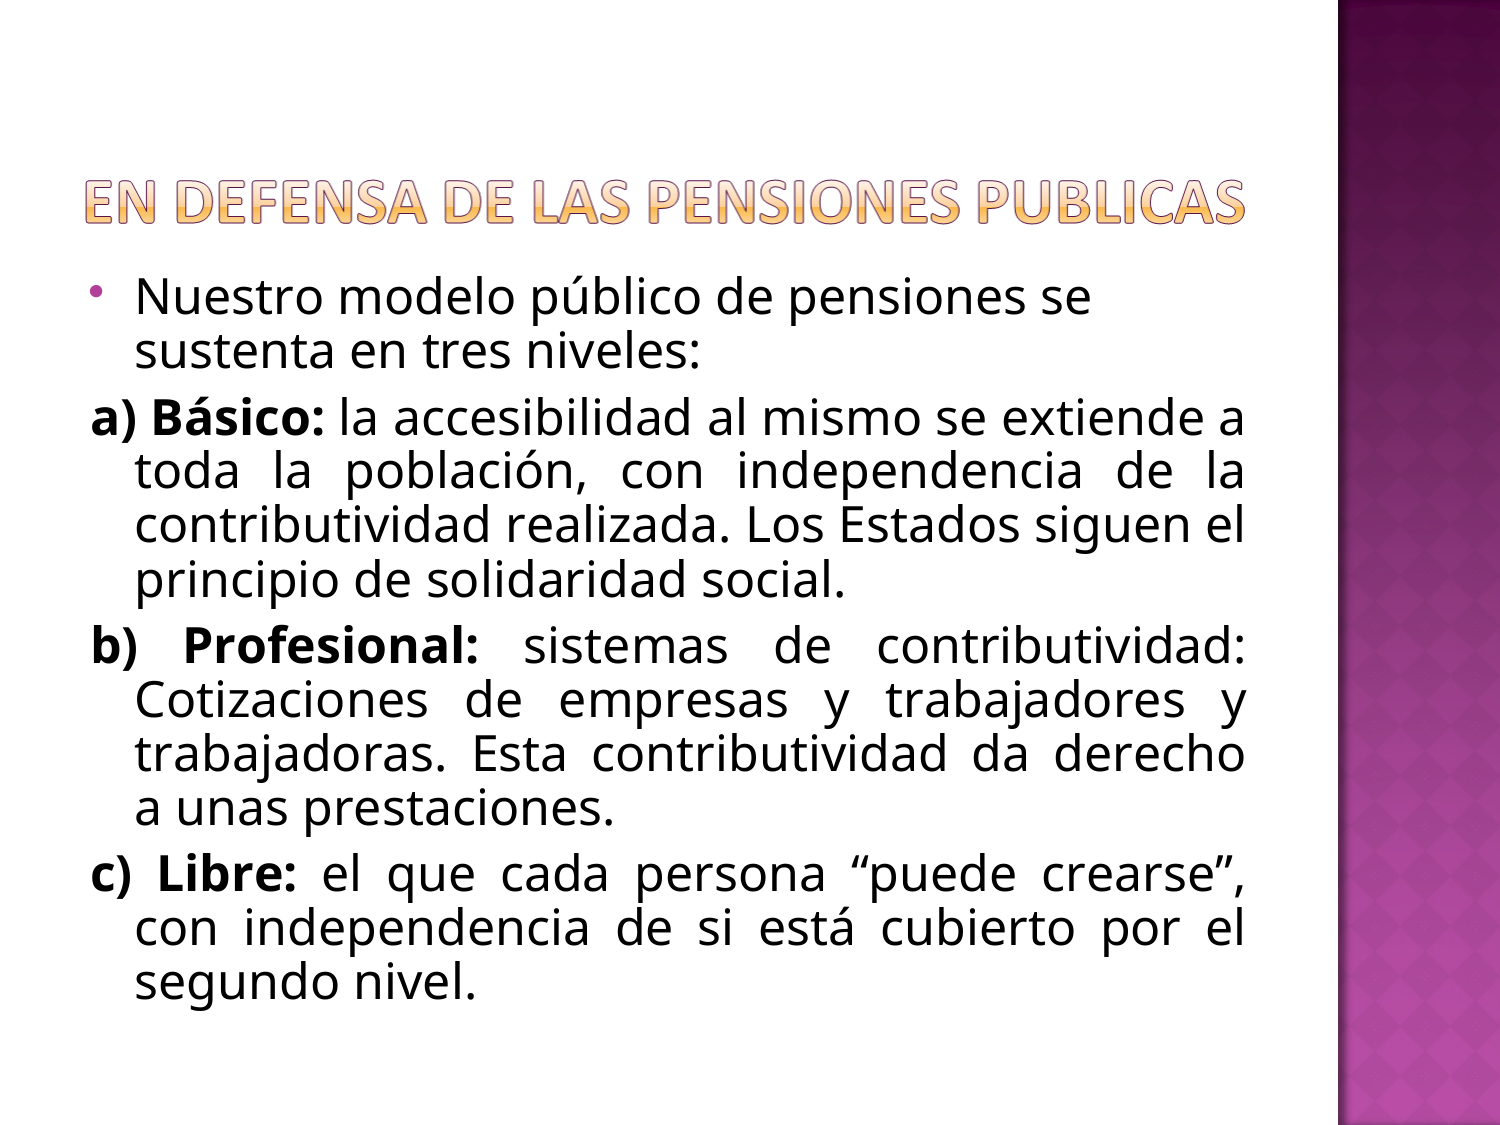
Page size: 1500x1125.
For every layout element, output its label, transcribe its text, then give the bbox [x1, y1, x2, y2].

list Nuestro modelo público de pensiones se sustenta en tres niveles: a) Básico: la accesibilidad al mismo se extiende a toda la población, con independencia de la contributividad realizada. Los Estados siguen el principio de solidaridad social. b) Profesional: sistemas de contributividad: Cotizaciones de empresas y trabajadores y trabajadoras. Esta contributividad da derecho a unas prestaciones. c) Libre: el que cada persona “puede crearse”, con independencia de si está cubierto por el segundo nivel. [75, 263, 1263, 1085]
picture [1337, 0, 1500, 1125]
text_box [41, 52, 1287, 241]
